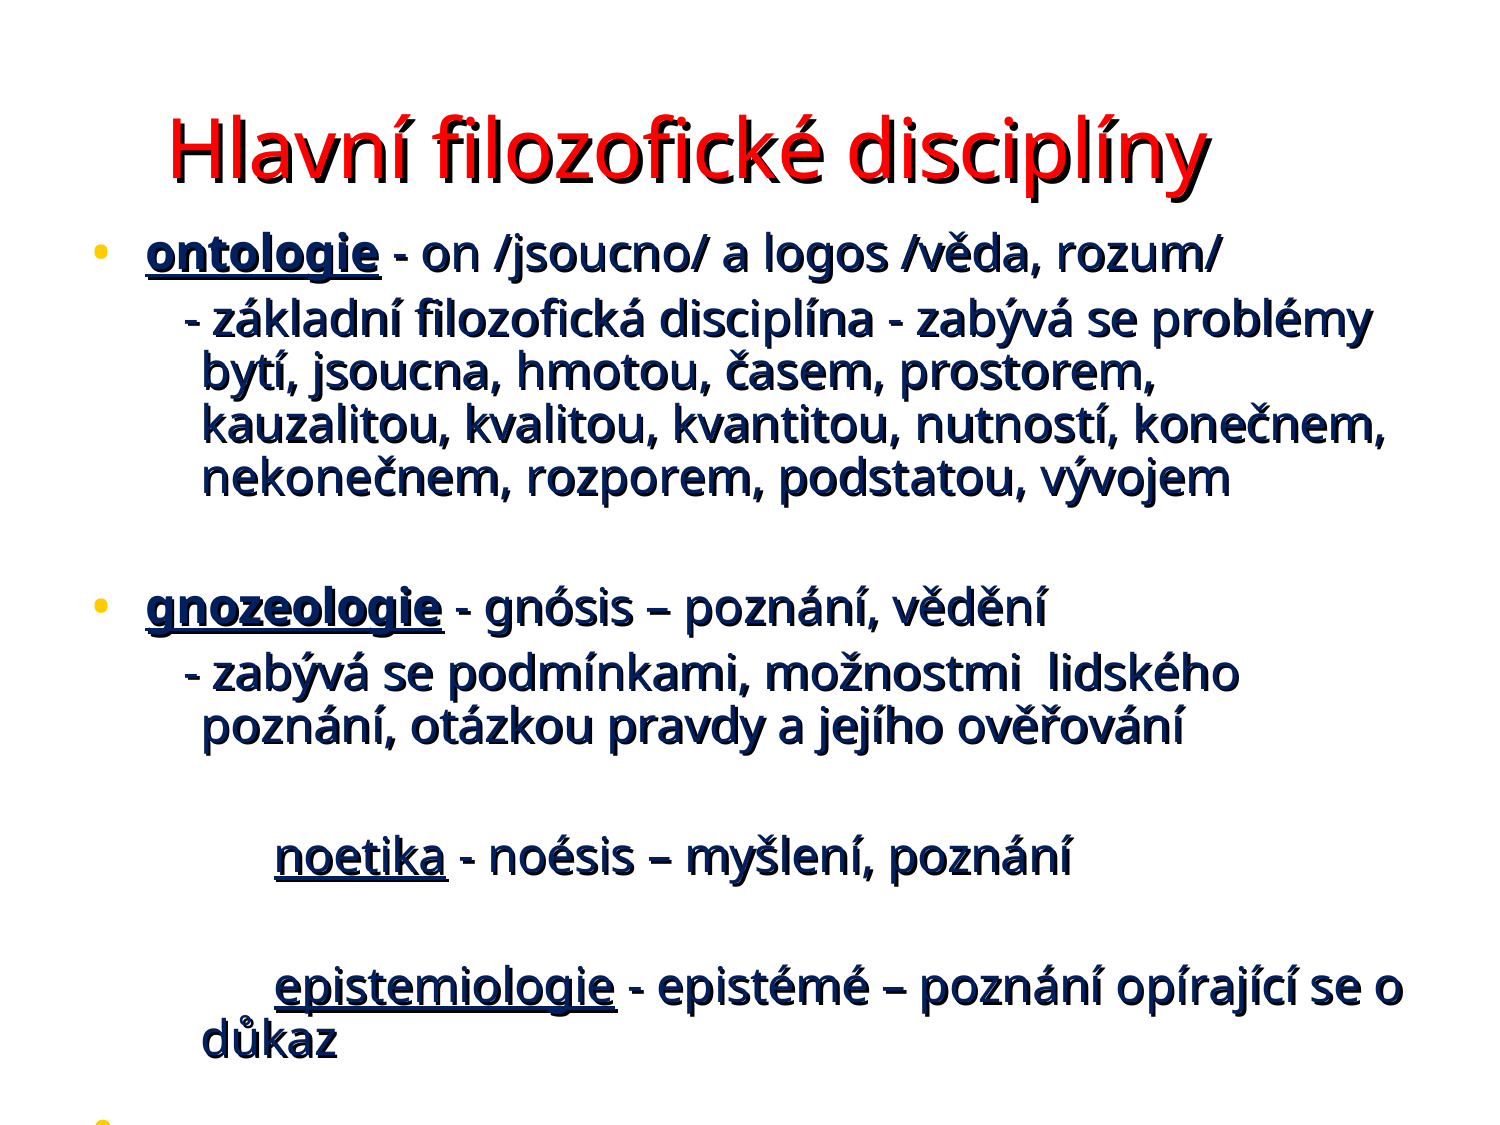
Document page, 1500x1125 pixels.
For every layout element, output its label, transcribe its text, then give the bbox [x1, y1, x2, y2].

list ontologie - on /jsoucno/ a logos /věda, rozum/ - základní filozofická disciplína - zabývá se problémy bytí, jsoucna, hmotou, časem, prostorem, kauzalitou, kvalitou, kvantitou, nutností, konečnem, nekonečnem, rozporem, podstatou, vývojem gnozeologie - gnósis – poznání, vědění - zabývá se podmínkami, možnostmi lidského poznání, otázkou pravdy a jejího ověřování noetika - noésis – myšlení, poznání epistemiologie - epistémé – poznání opírající se o důkaz [75, 220, 1426, 1083]
title Hlavní filozofické disciplíny [75, 47, 1426, 220]
